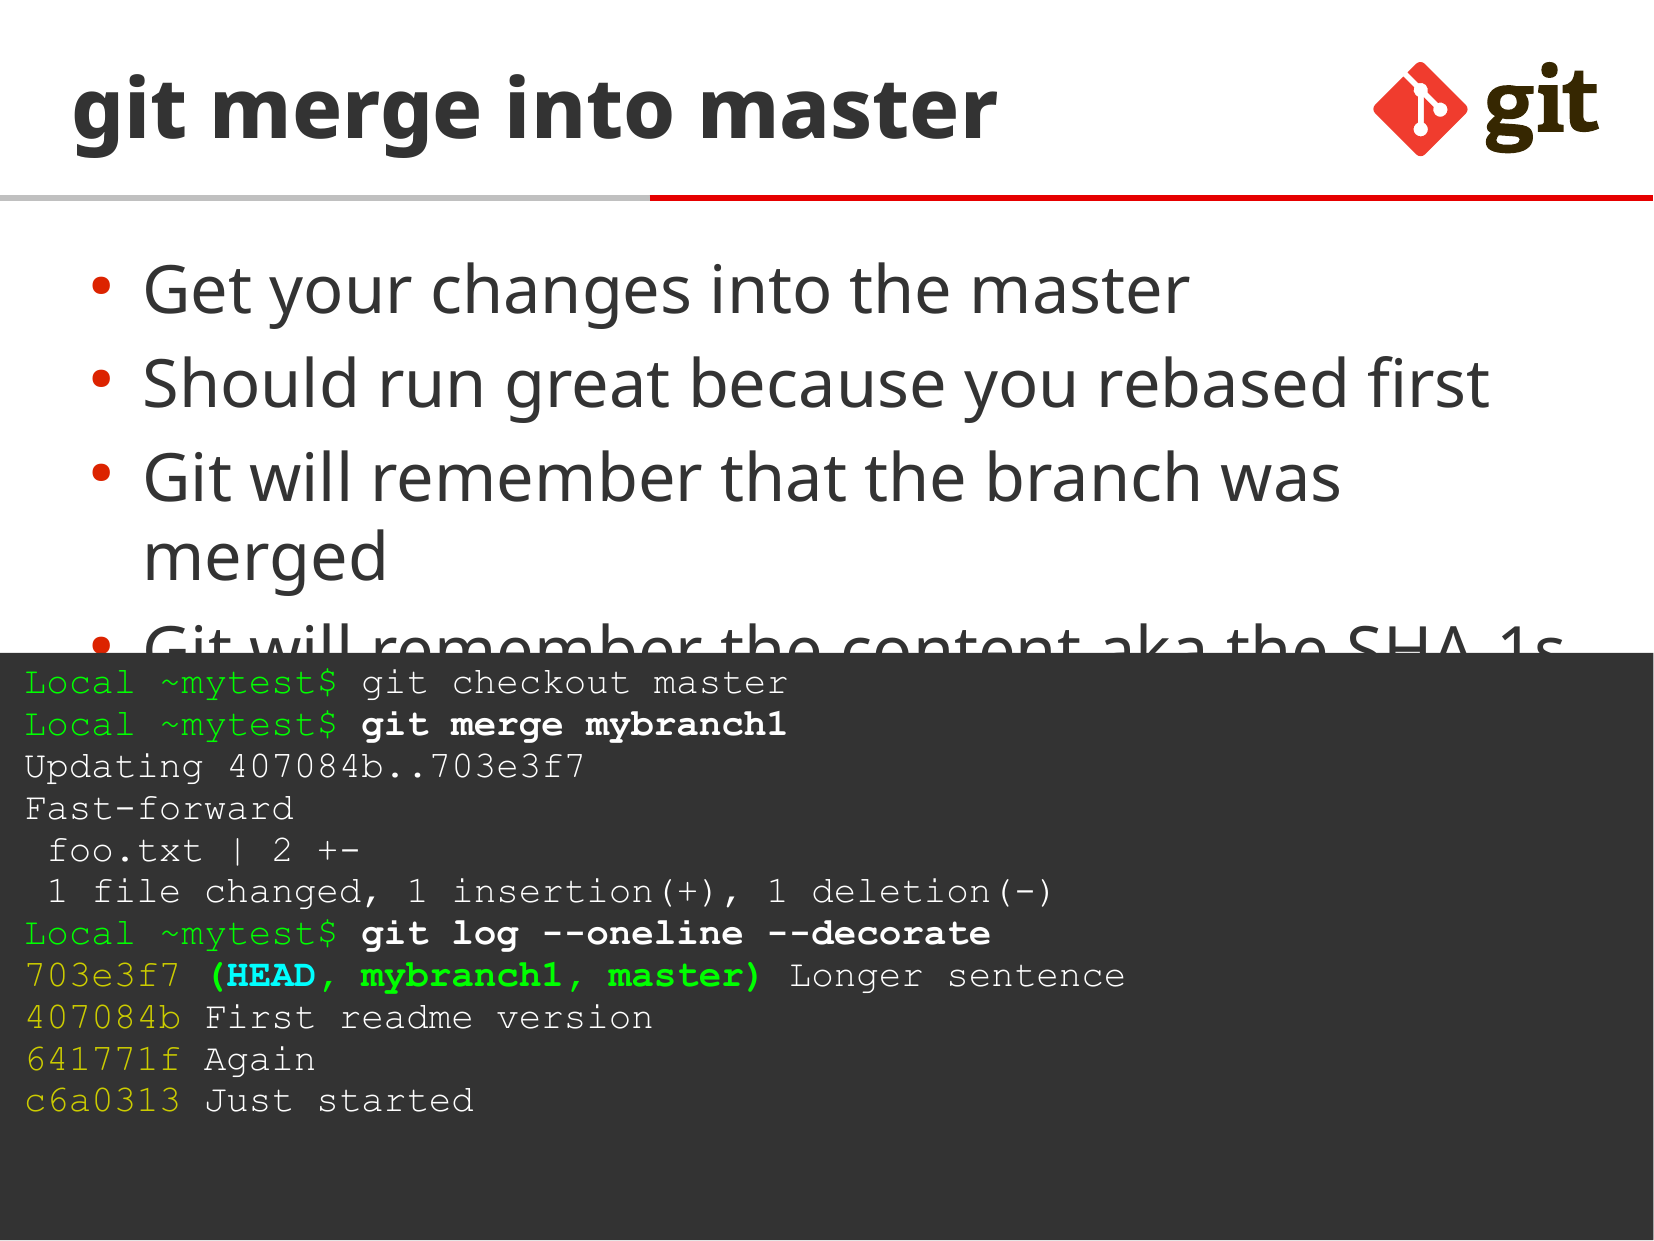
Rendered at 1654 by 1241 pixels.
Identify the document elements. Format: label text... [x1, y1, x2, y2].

text_box Local ~mytest$ git checkout master Local ~mytest$ git merge mybranch1 Updating 407084b..703e3f7 Fast-forward foo.txt | 2 +- 1 file changed, 1 insertion(+), 1 deletion(-) Local ~mytest$ git log --oneline --decorate 703e3f7 (HEAD, mybranch1, master) Longer sentence 407084b First readme version 641771f Again c6a0313 Just started [0, 652, 1654, 1241]
list Get your changes into the master Should run great because you rebased first Git will remember that the branch was merged Git will remember the content aka the SHA-1s [56, 239, 1595, 616]
title git merge into master [56, 36, 1546, 175]
